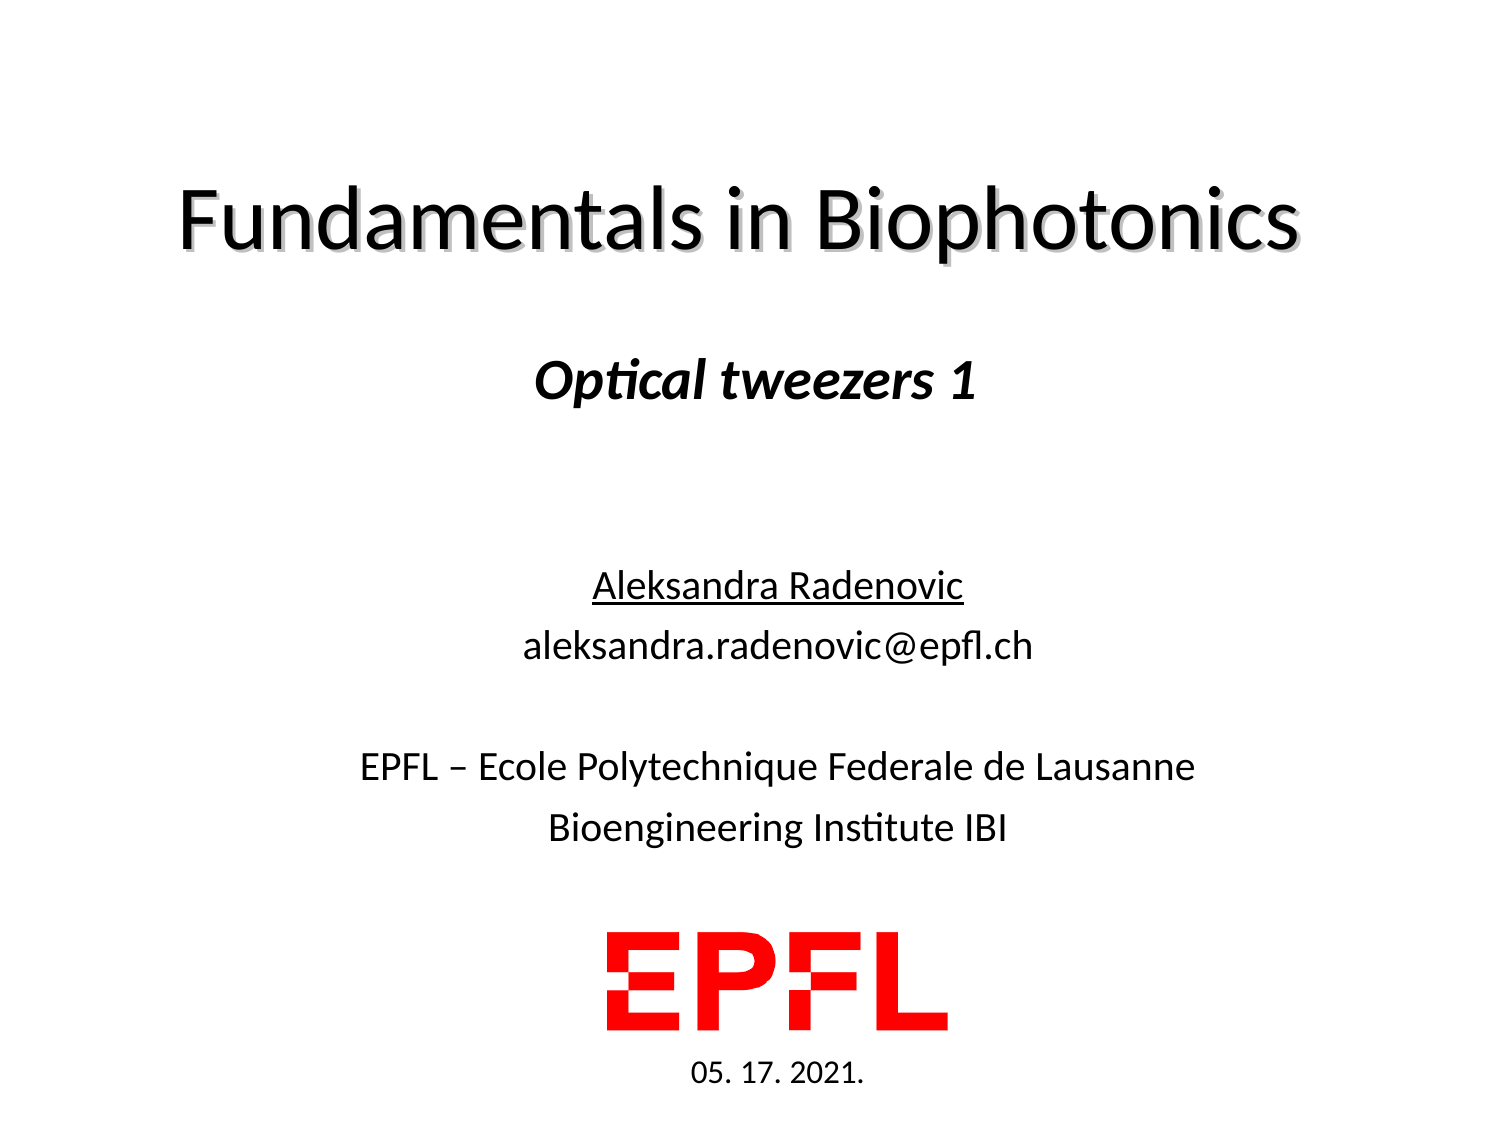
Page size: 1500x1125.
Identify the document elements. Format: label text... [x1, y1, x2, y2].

list Aleksandra Radenovic aleksandra.radenovic@epfl.ch EPFL – Ecole Polytechnique Federale de Lausanne Bioengineering Institute IBI [225, 549, 1276, 925]
picture [600, 927, 952, 1035]
title Fundamentals in Biophotonics [0, 149, 1500, 276]
list 05. 17. 2021. [375, 1042, 1126, 1114]
subtitle Optical tweezers 1 [112, 321, 1401, 516]
